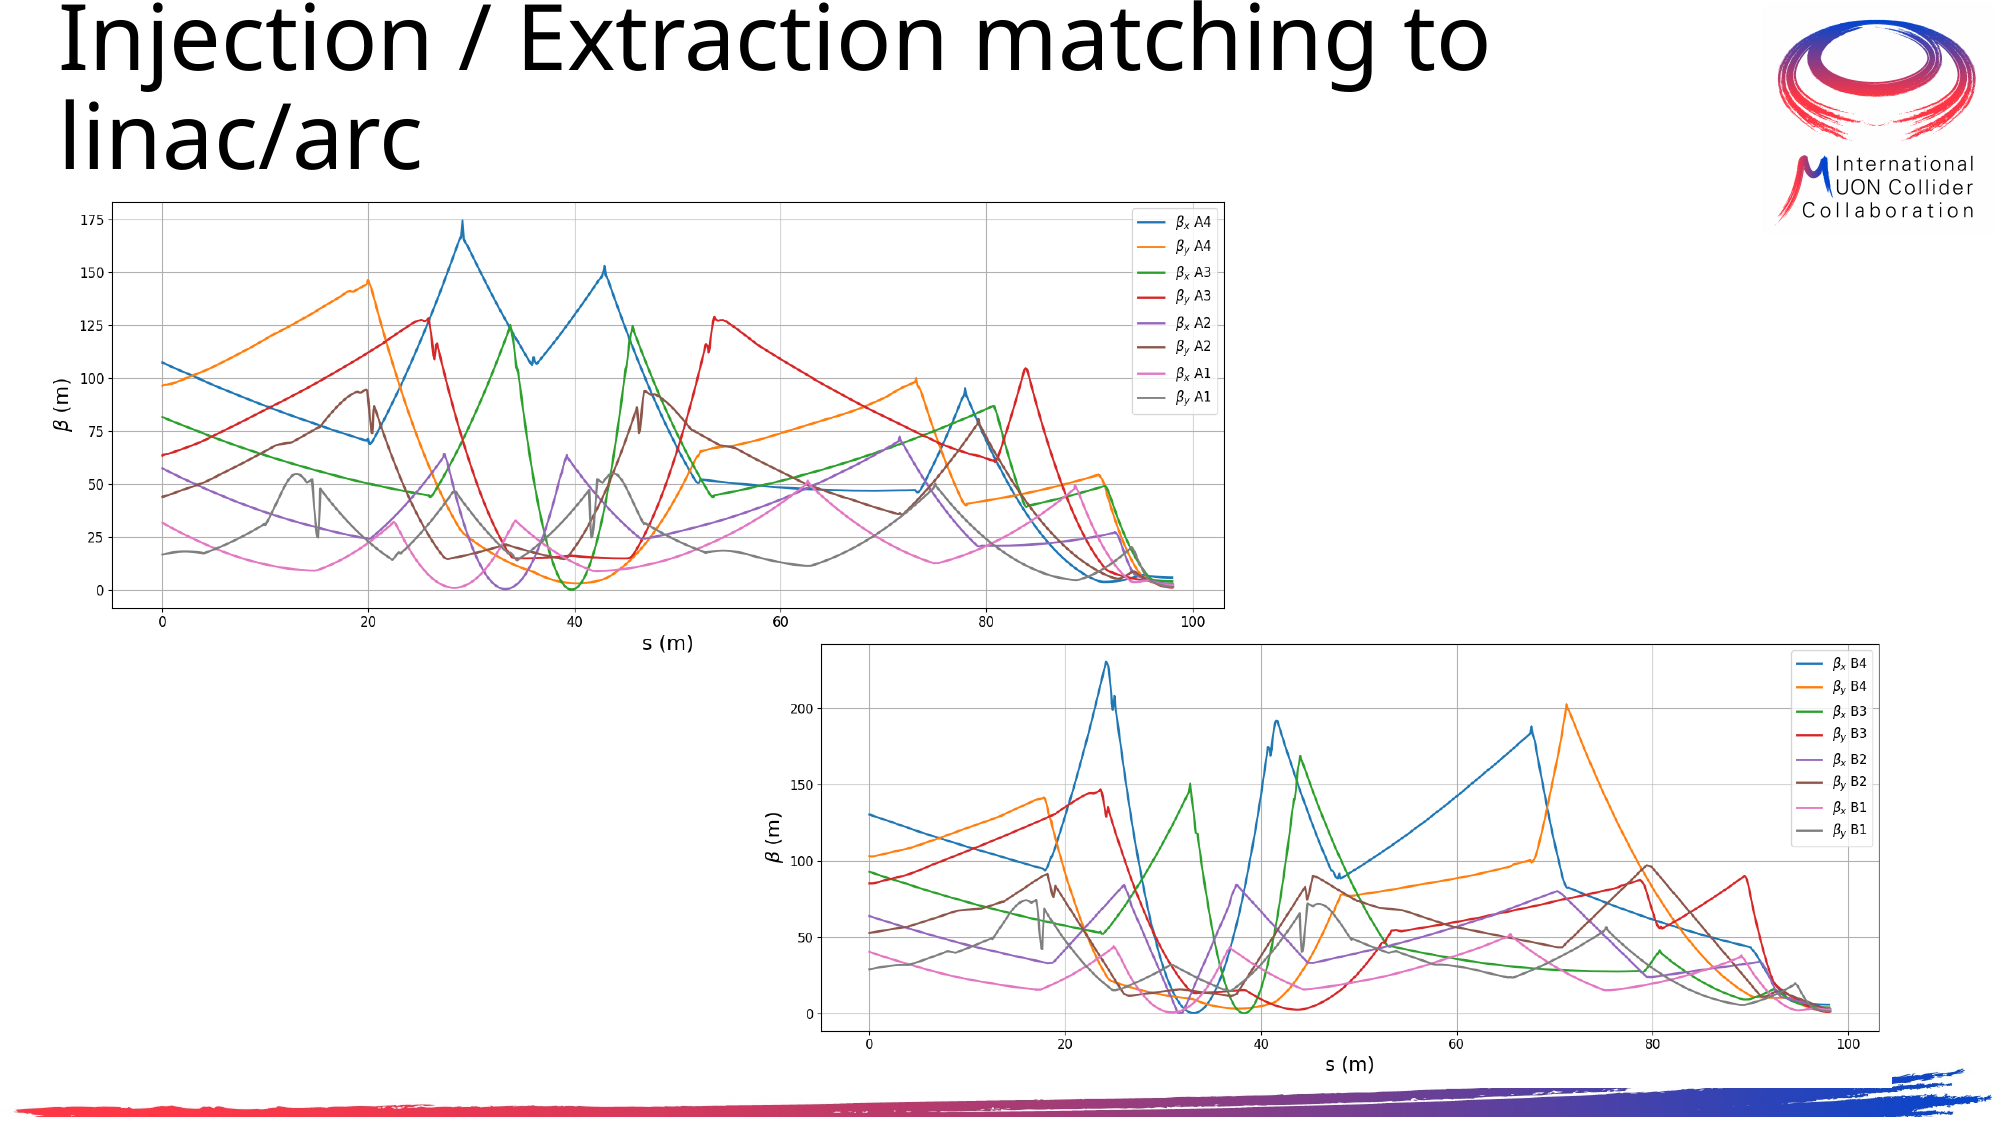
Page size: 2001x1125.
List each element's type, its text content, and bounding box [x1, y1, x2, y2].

picture [1762, 2, 1994, 234]
title Injection / Extraction matching to linac/arc [43, 20, 1735, 161]
picture [0, 187, 2000, 1117]
